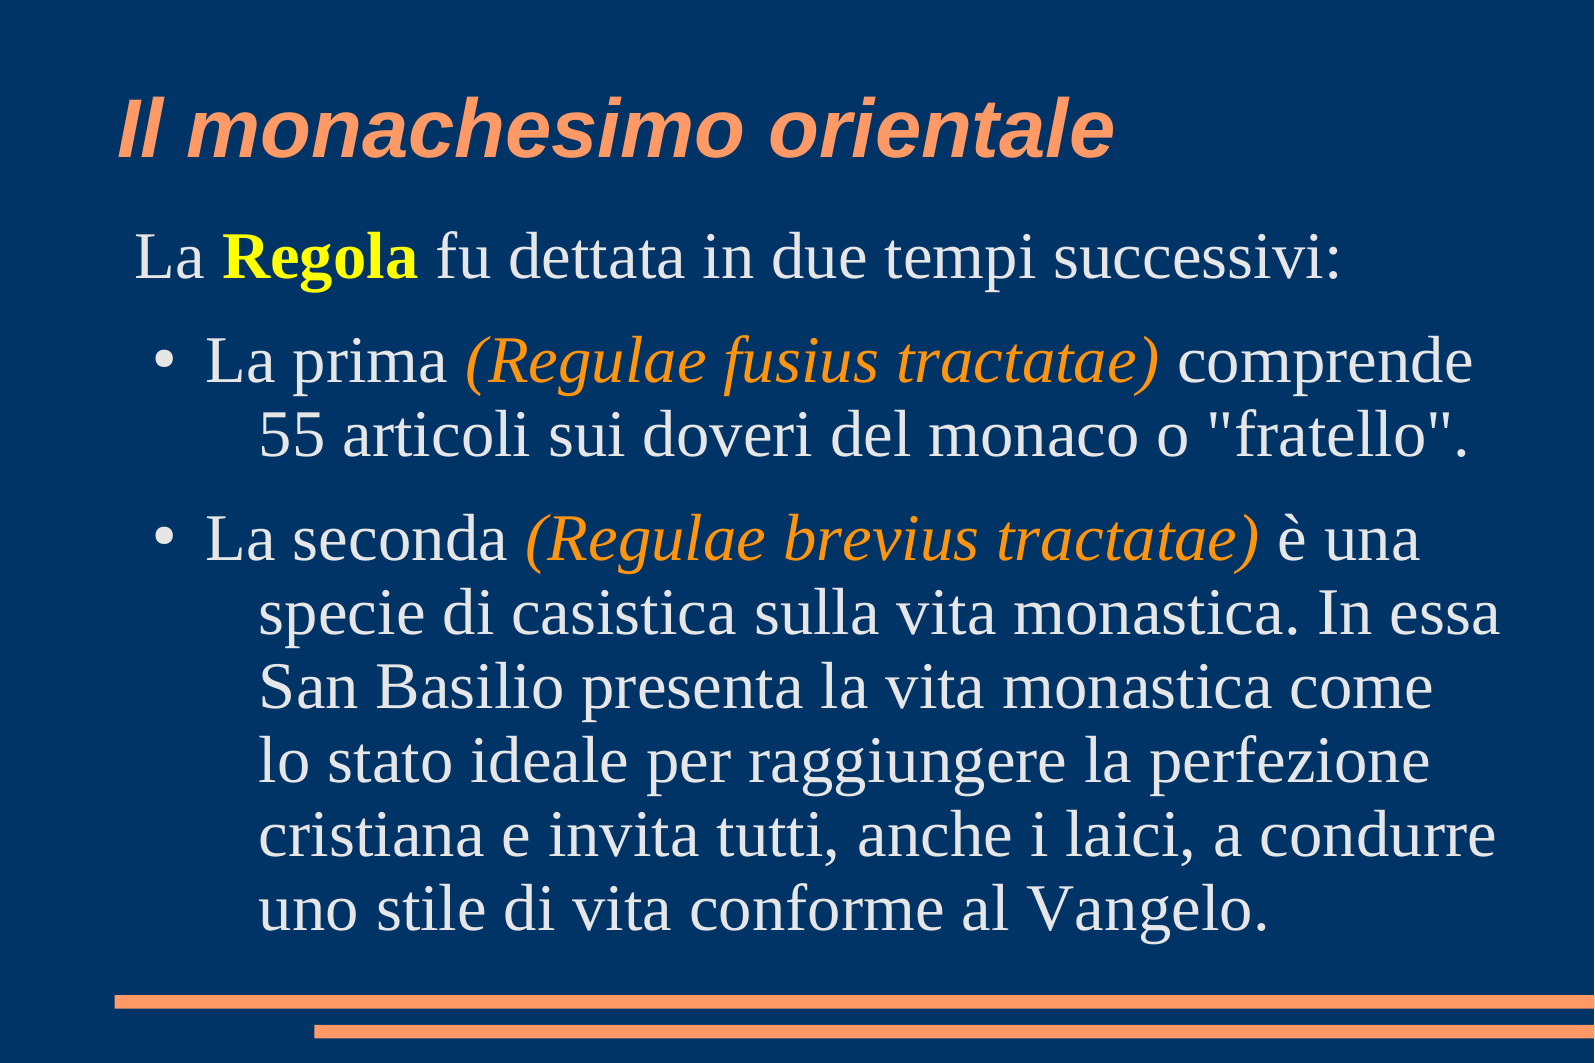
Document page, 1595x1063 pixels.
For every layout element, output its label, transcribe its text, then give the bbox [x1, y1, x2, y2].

list La Regola fu dettata in due tempi successivi: La prima (Regulae fusius tractatae) comprende 55 articoli sui doveri del monaco o "fratello". La seconda (Regulae brevius tractatae) è una specie di casistica sulla vita monastica. In essa San Basilio presenta la vita monastica come lo stato ideale per raggiungere la perfezione cristiana e invita tutti, anche i laici, a condurre uno stile di vita conforme al Vangelo. [117, 219, 1505, 945]
title Il monachesimo orientale [117, 39, 1479, 218]
